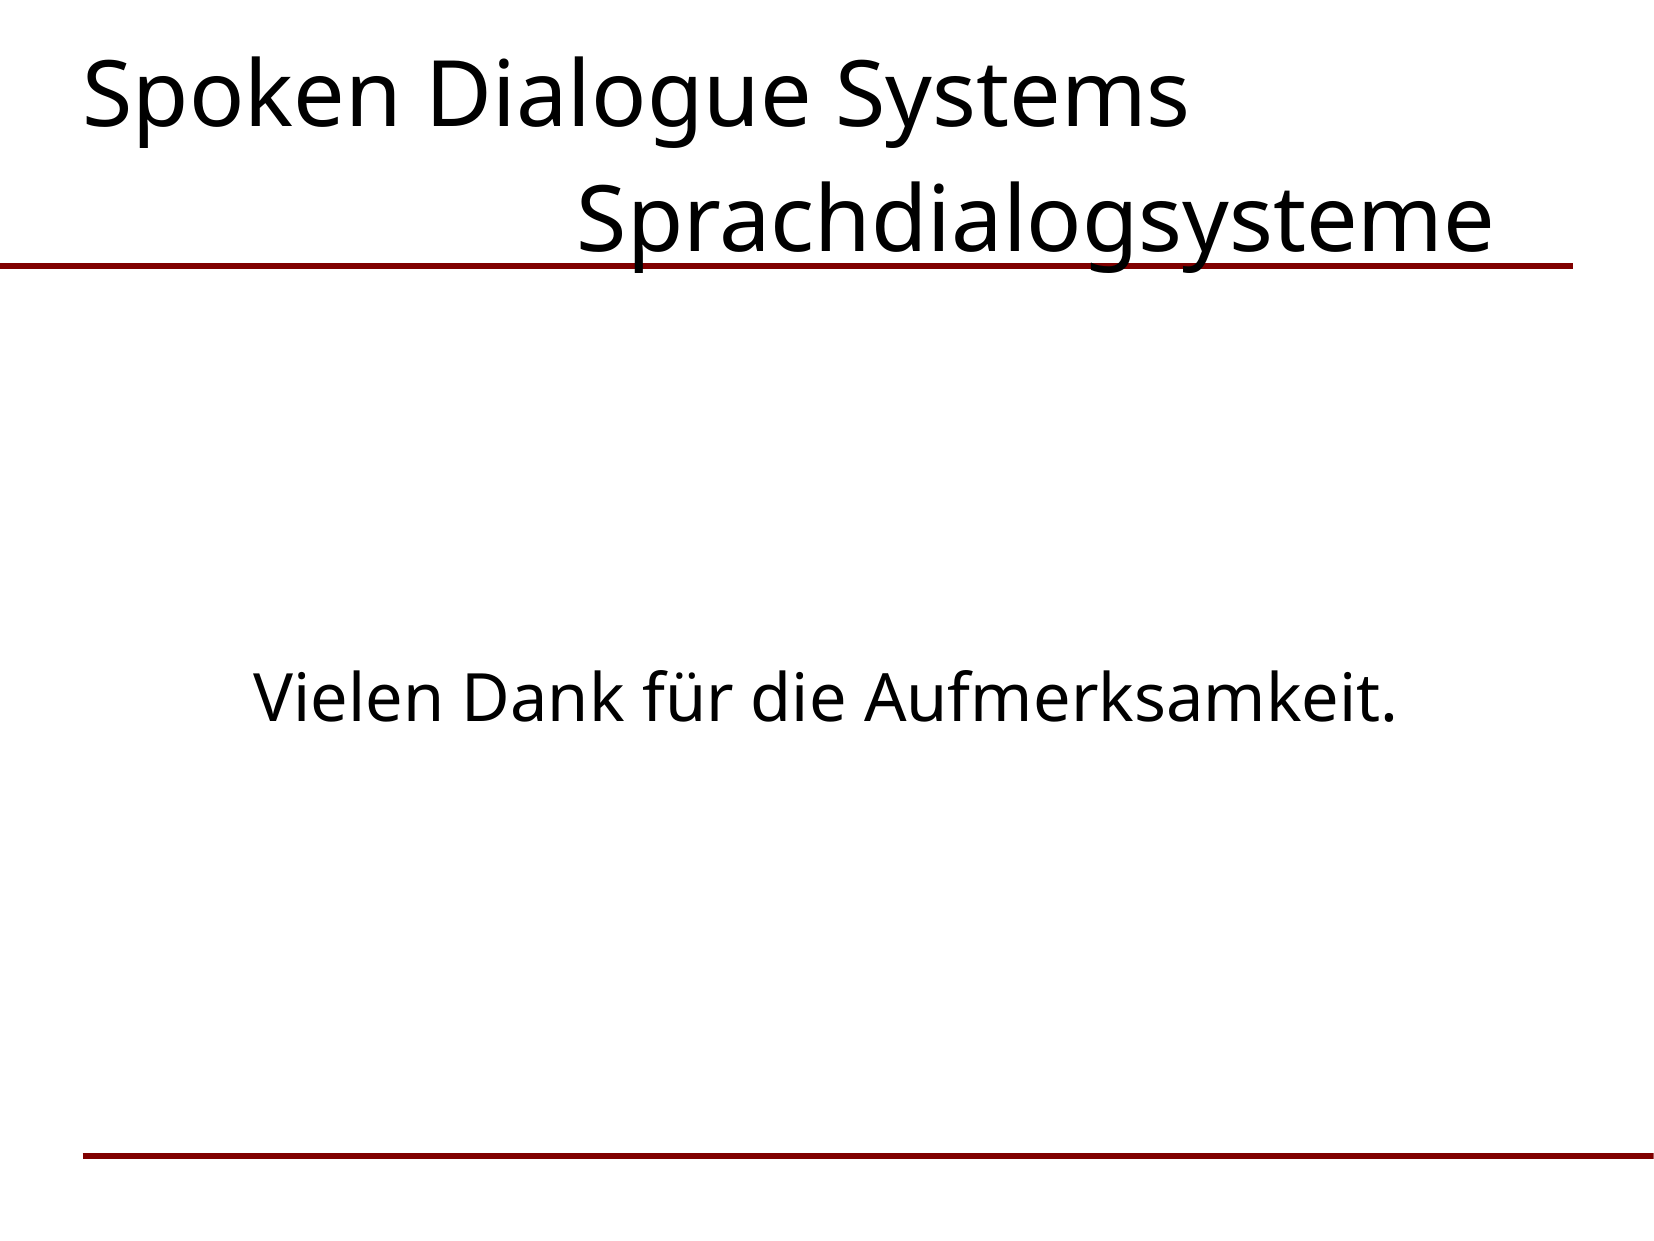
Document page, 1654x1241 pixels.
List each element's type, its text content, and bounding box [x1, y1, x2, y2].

title Spoken Dialogue Systems Sprachdialogsysteme [82, 42, 1571, 264]
subtitle Vielen Dank für die Aufmerksamkeit. [82, 290, 1571, 1101]
